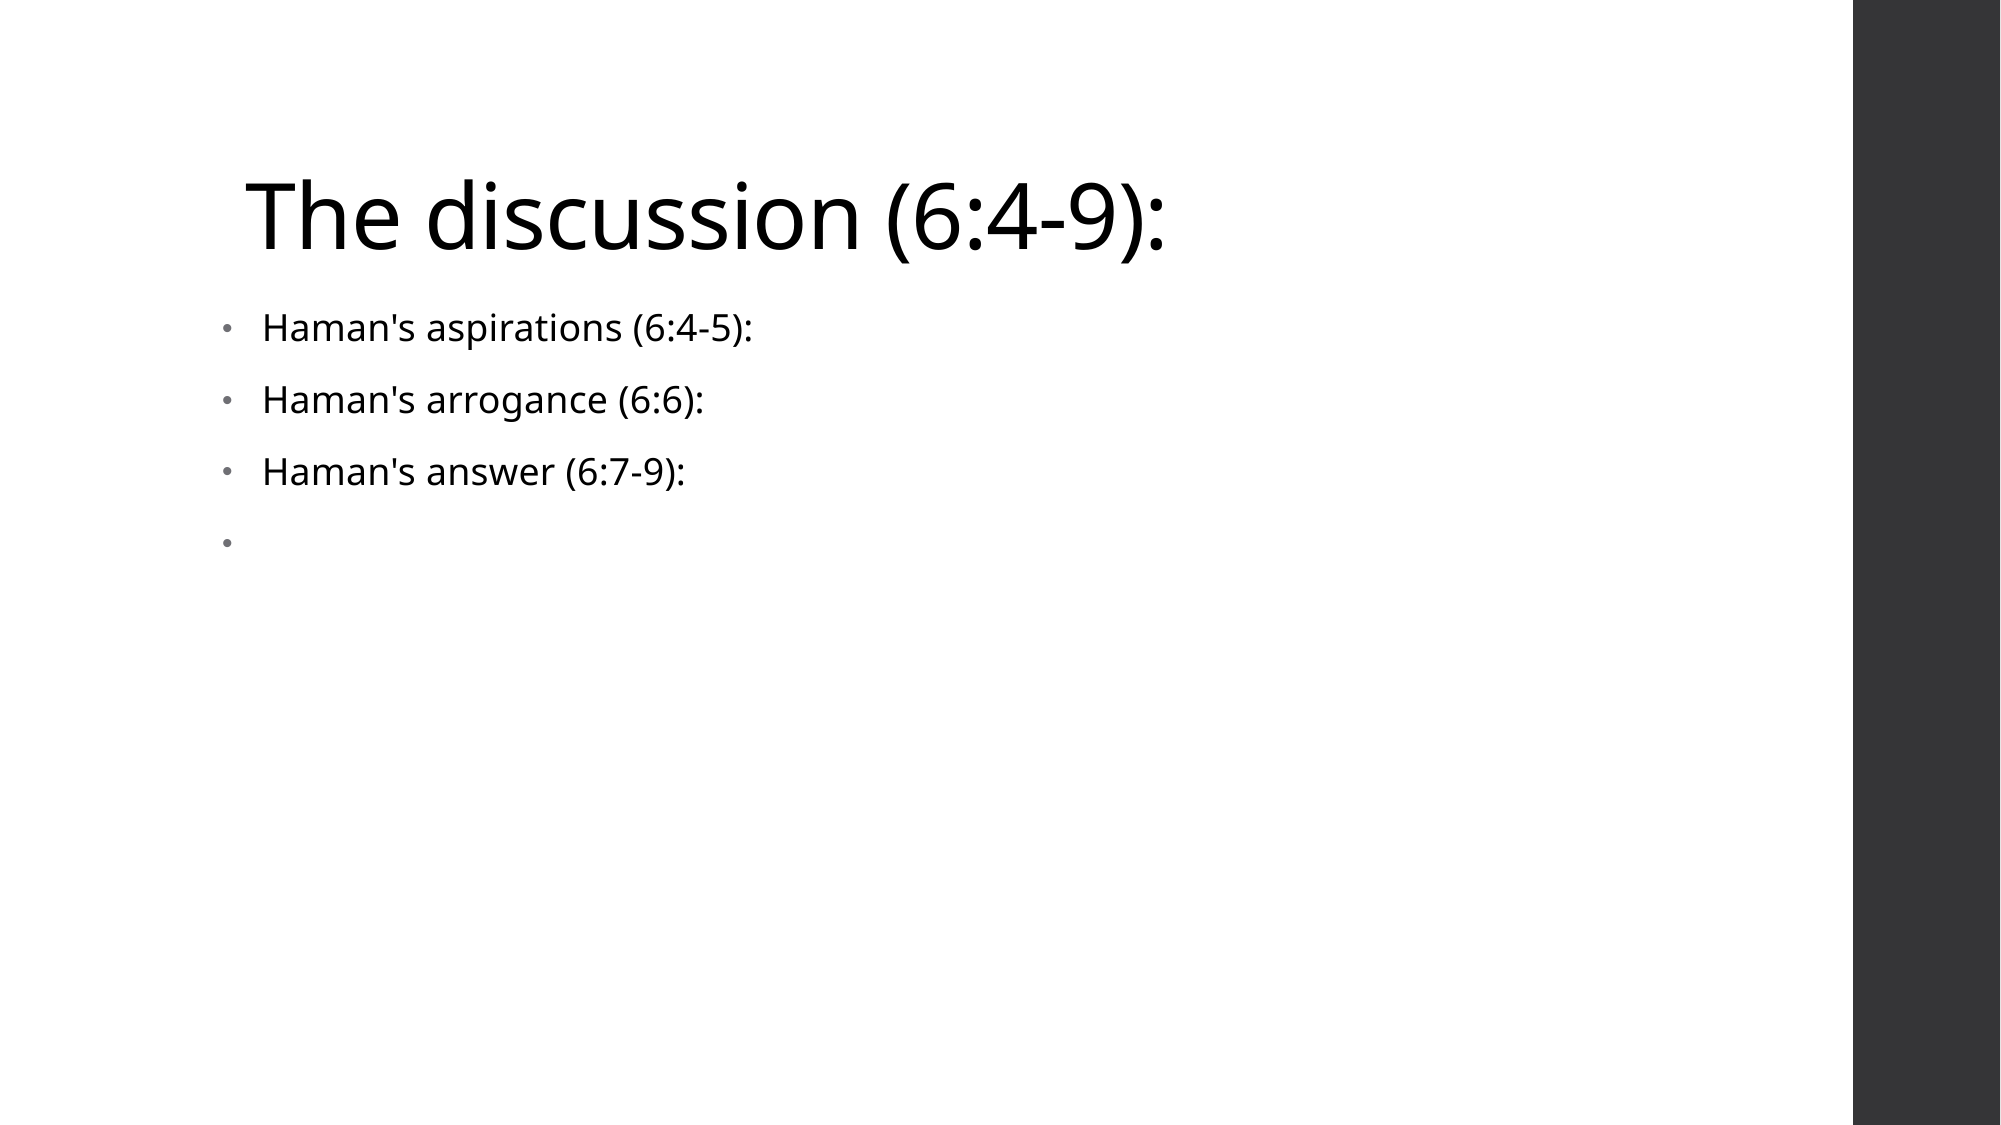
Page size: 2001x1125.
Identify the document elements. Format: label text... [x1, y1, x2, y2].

list Haman's aspirations (6:4-5): Haman's arrogance (6:6): Haman's answer (6:7-9): [206, 299, 1617, 1014]
title The discussion (6:4-9): [206, 60, 1797, 278]
